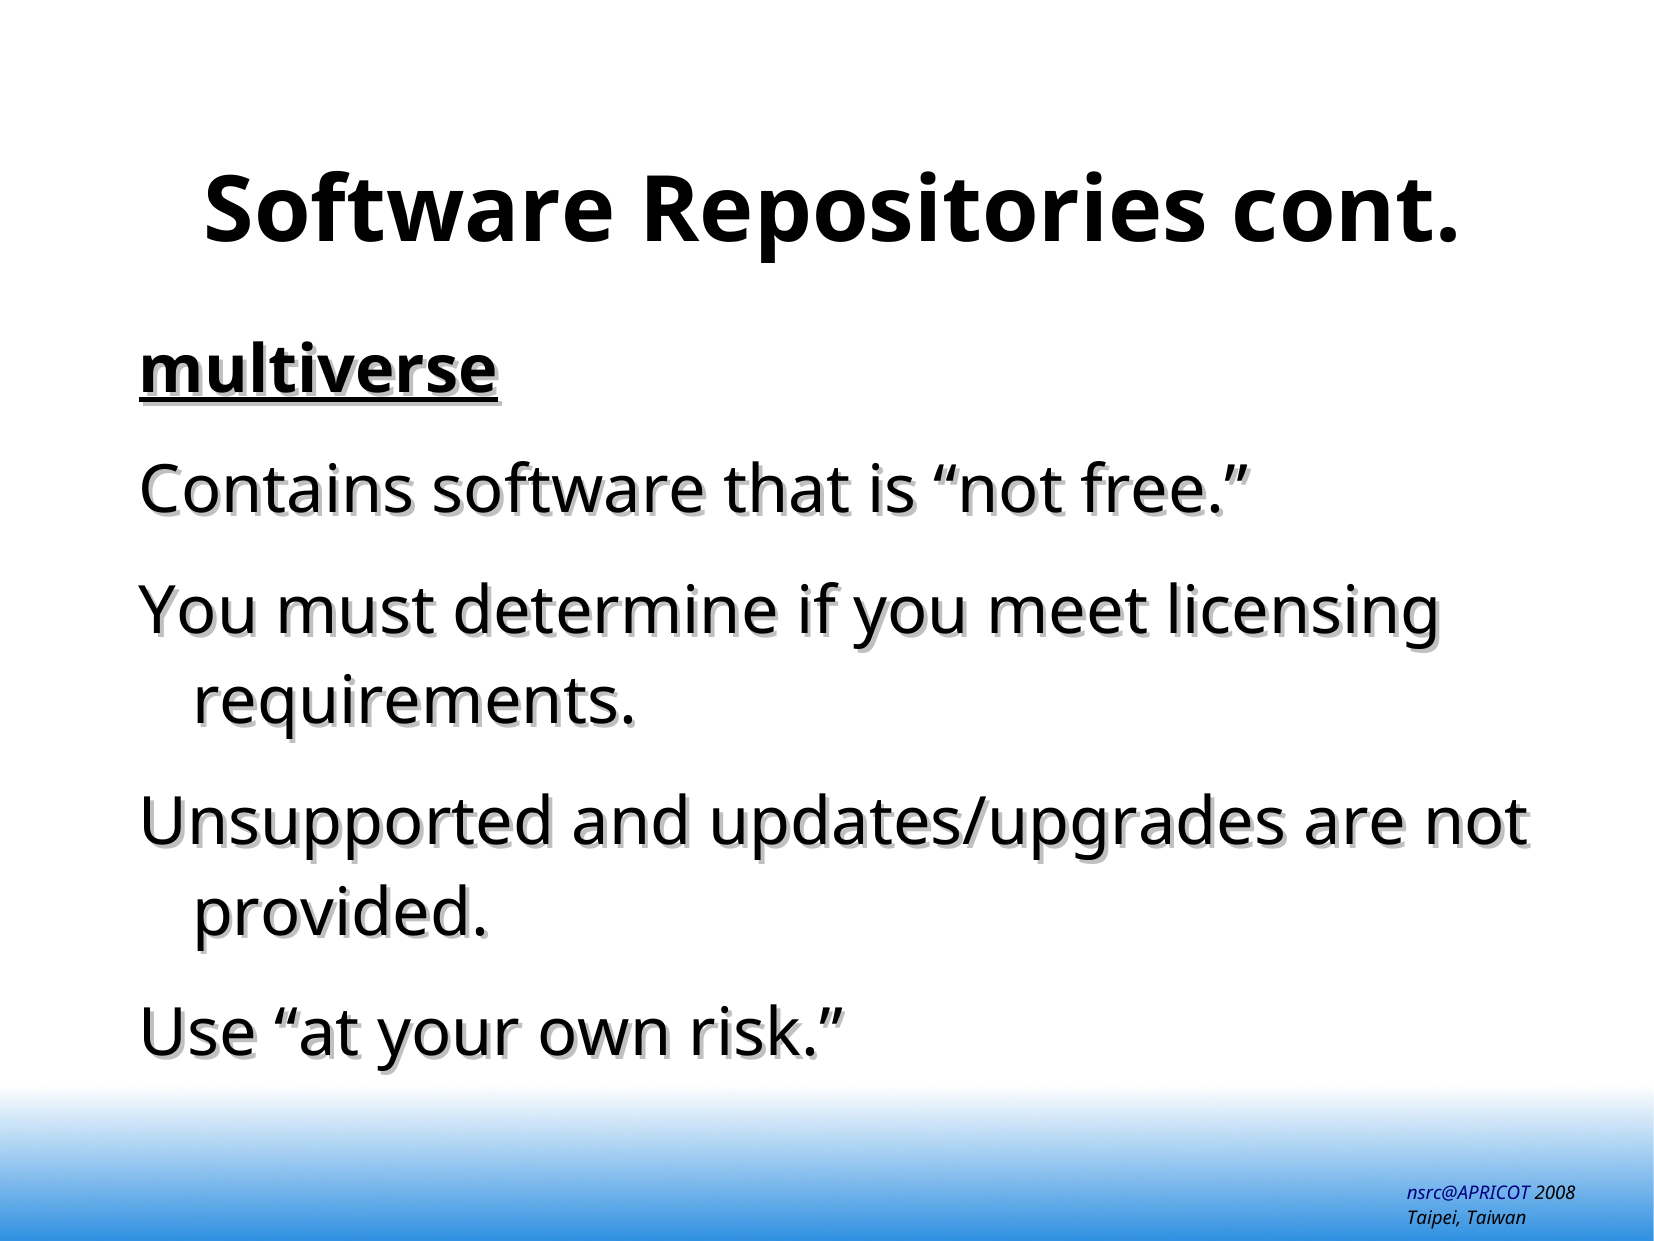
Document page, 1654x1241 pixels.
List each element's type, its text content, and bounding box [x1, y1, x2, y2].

list multiverse Contains software that is “not free.” You must determine if you meet licensing requirements. Unsupported and updates/upgrades are not provided. Use “at your own risk.” [121, 321, 1534, 1104]
title Software Repositories cont. [109, 102, 1558, 310]
picture [0, 1083, 1654, 1241]
